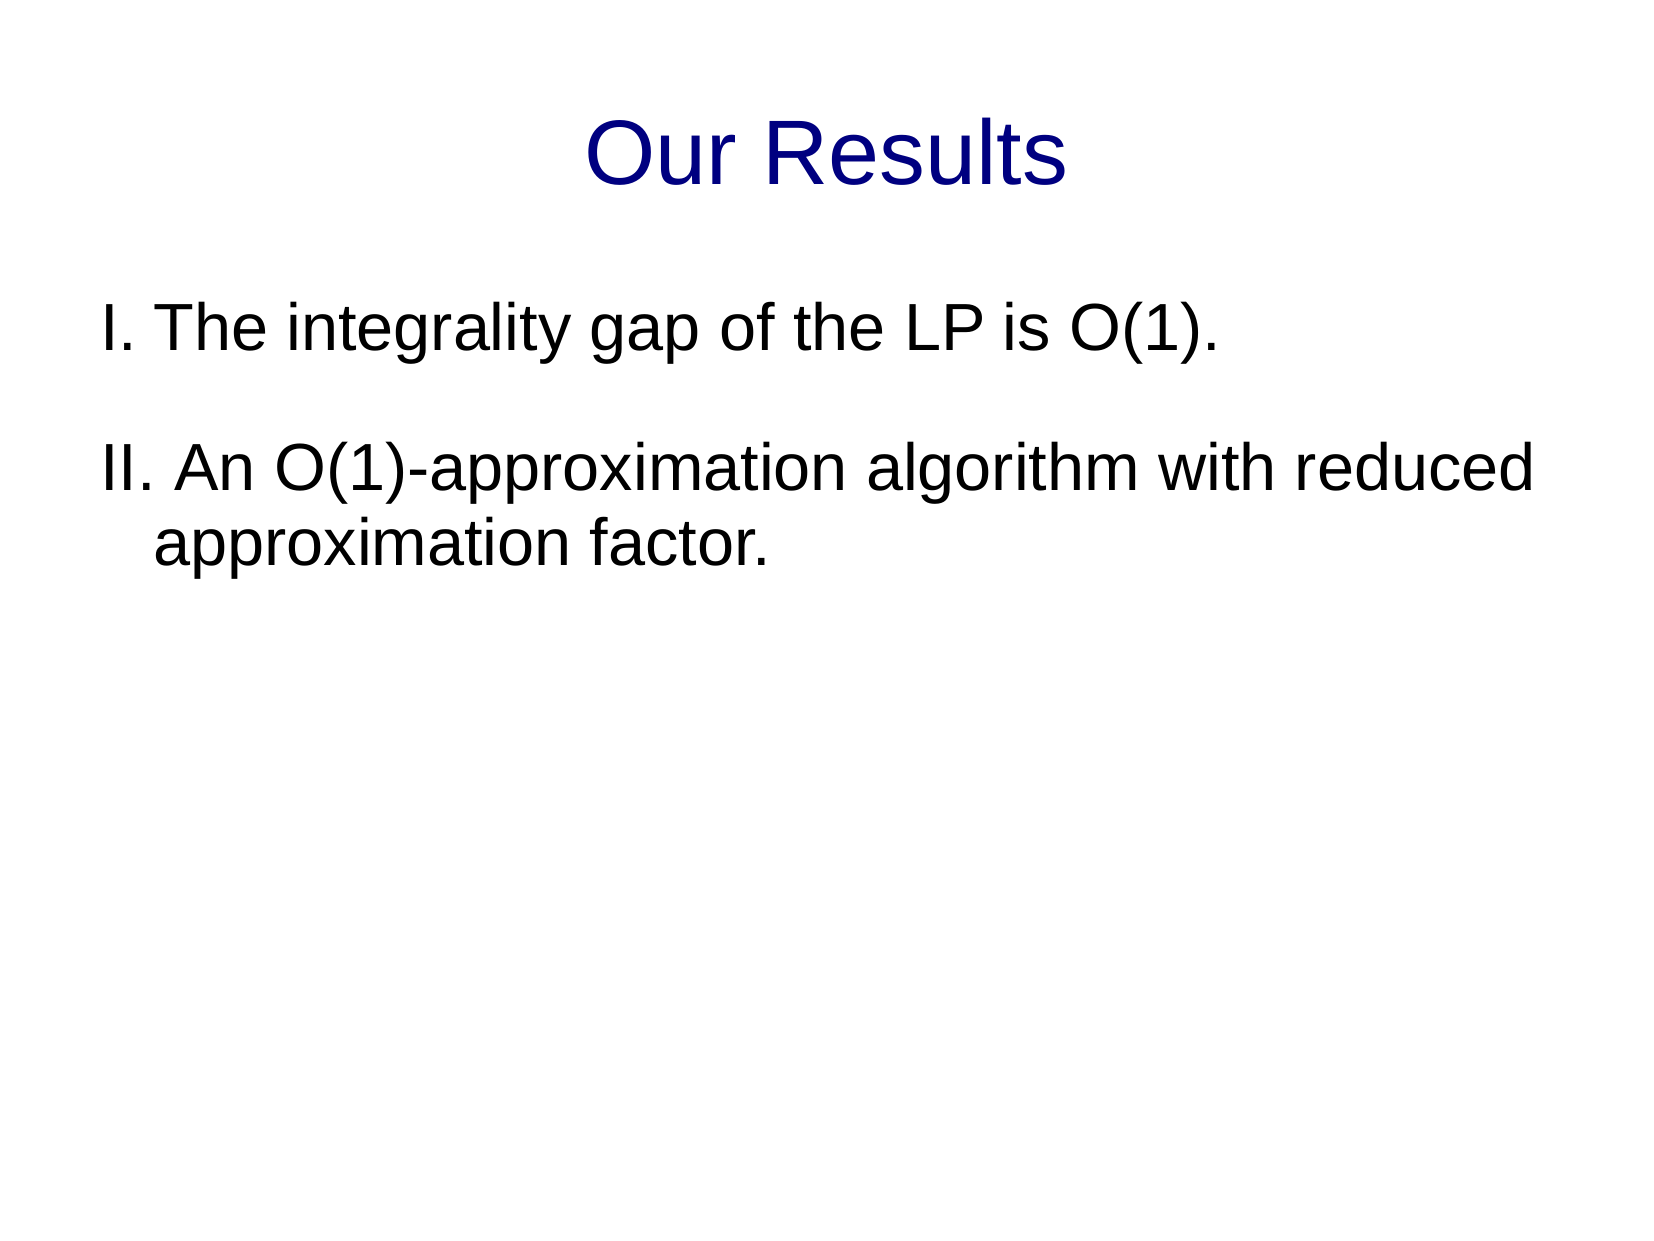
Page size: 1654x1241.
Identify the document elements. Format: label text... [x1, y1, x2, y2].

title Our Results [82, 56, 1571, 250]
list The integrality gap of the LP is O(1). An O(1)-approximation algorithm with reduced approximation factor. [82, 290, 1571, 1109]
